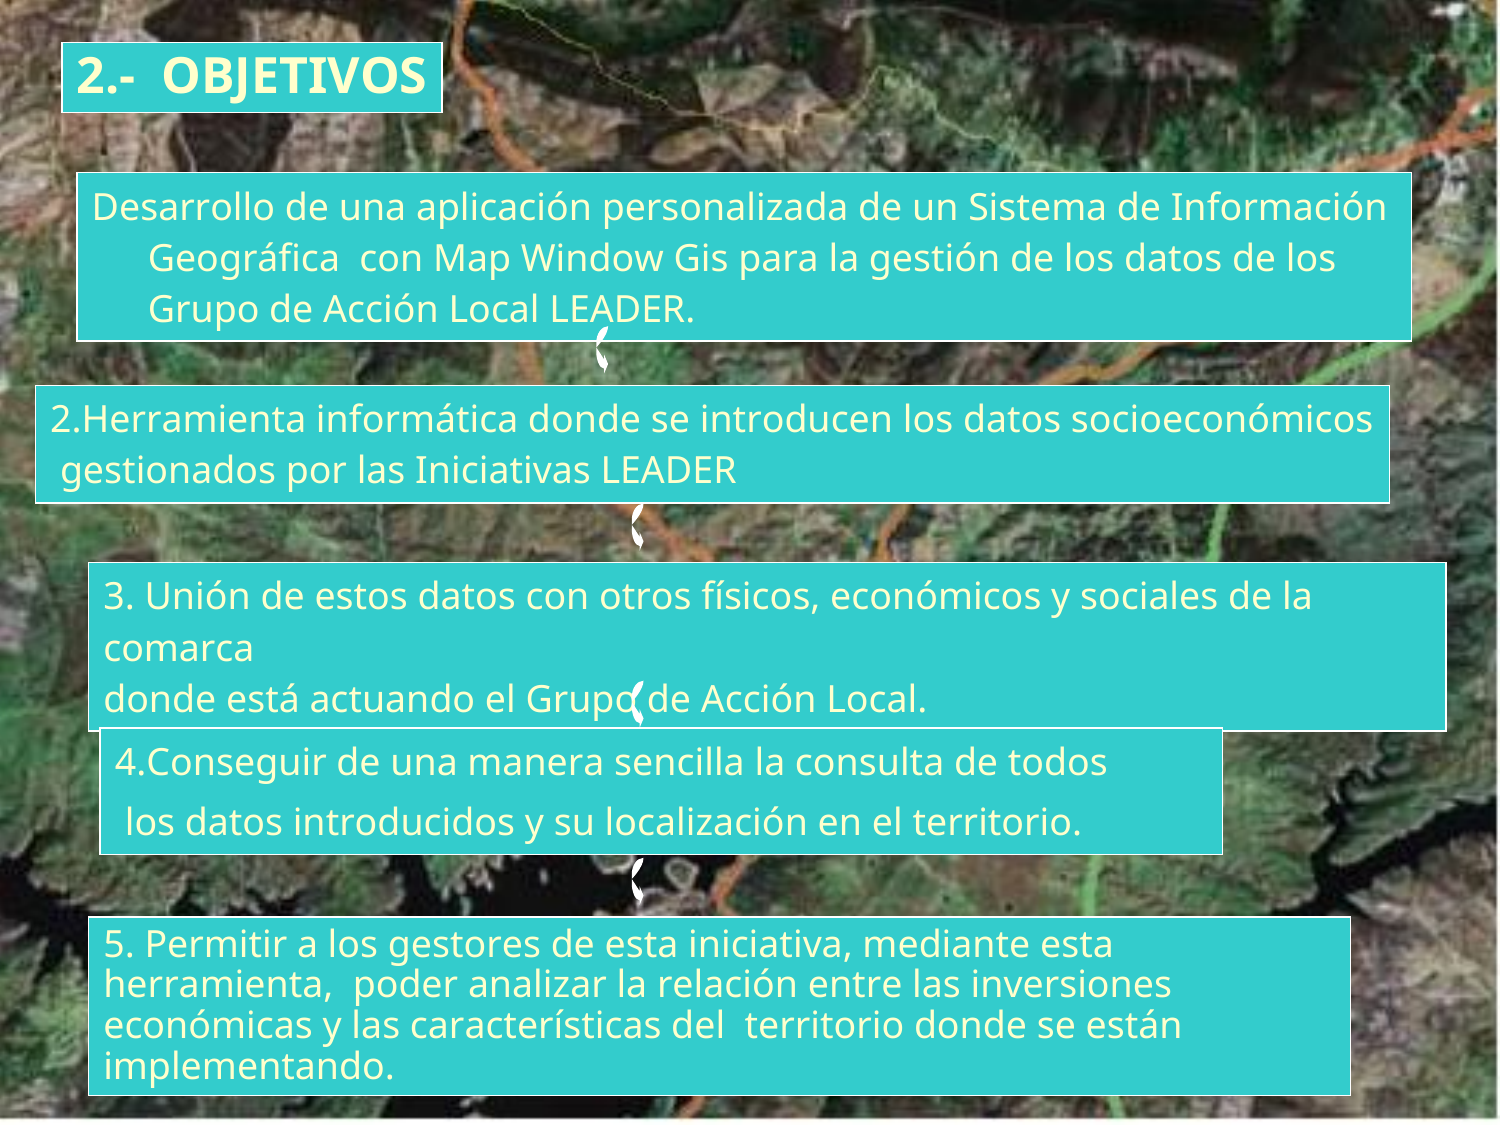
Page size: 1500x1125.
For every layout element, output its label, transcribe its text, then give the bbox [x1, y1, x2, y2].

text_box [631, 680, 644, 728]
list 5. Permitir a los gestores de esta iniciativa, mediante esta herramienta, poder analizar la relación entre las inversiones económicas y las características del territorio donde se están implementando. [88, 916, 1351, 1063]
text_box [596, 326, 609, 374]
text_box 3. Unión de estos datos con otros físicos, económicos y sociales de la comarca donde está actuando el Grupo de Acción Local. [88, 562, 1446, 731]
text_box 2.Herramienta informática donde se introducen los datos socioeconómicos gestionados por las Iniciativas LEADER [35, 385, 1390, 503]
text_box 4.Conseguir de una manera sencilla la consulta de todos los datos introducidos y su localización en el territorio. [100, 727, 1223, 855]
text_box [631, 857, 644, 906]
picture [0, 0, 1500, 1125]
text_box Desarrollo de una aplicación personalizada de un Sistema de Información Geográfica con Map Window Gis para la gestión de los datos de los Grupo de Acción Local LEADER. [76, 172, 1412, 342]
text_box 2.- OBJETIVOS [61, 42, 443, 113]
text_box [631, 503, 644, 551]
